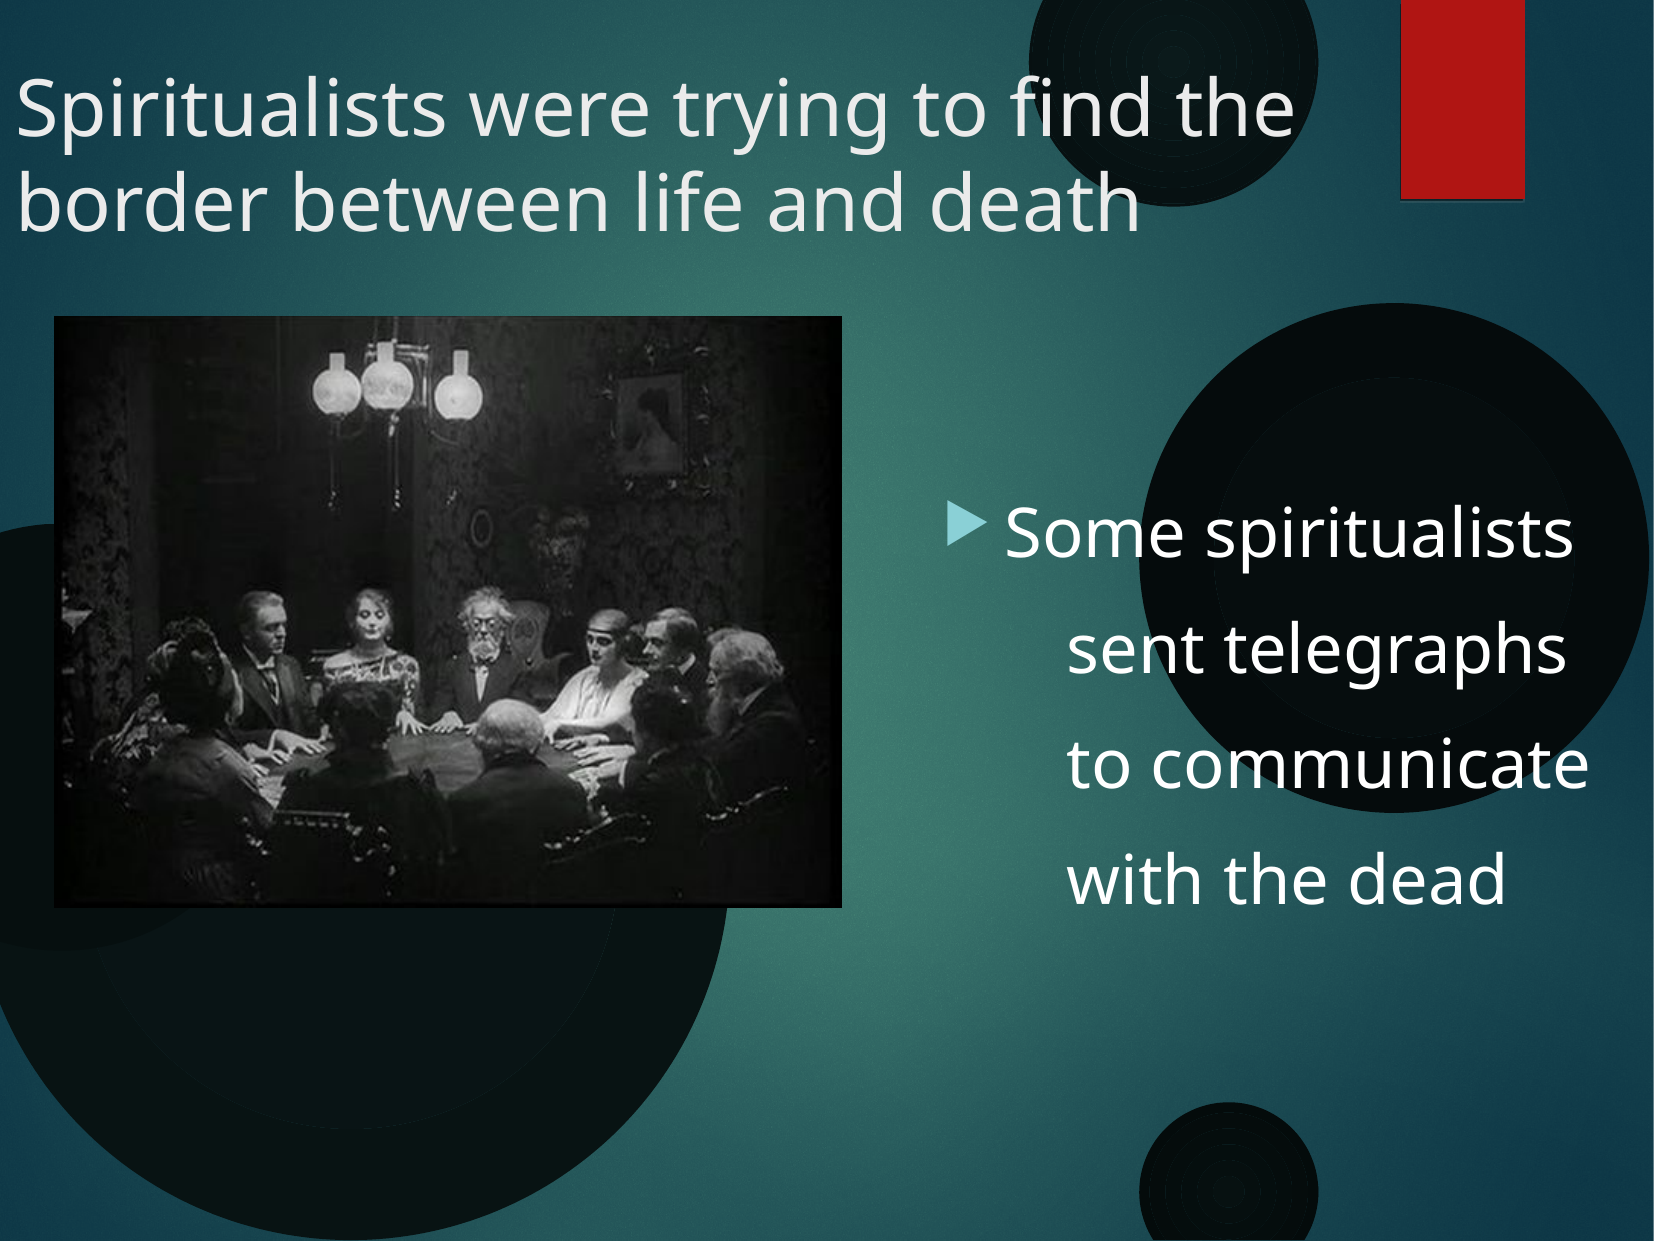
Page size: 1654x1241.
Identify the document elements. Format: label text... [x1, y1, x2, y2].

title Spiritualists were trying to find the border between life and death [0, 49, 1489, 257]
list Some spiritualists sent telegraphs to communicate with the dead [927, 448, 1654, 953]
picture [54, 317, 842, 908]
